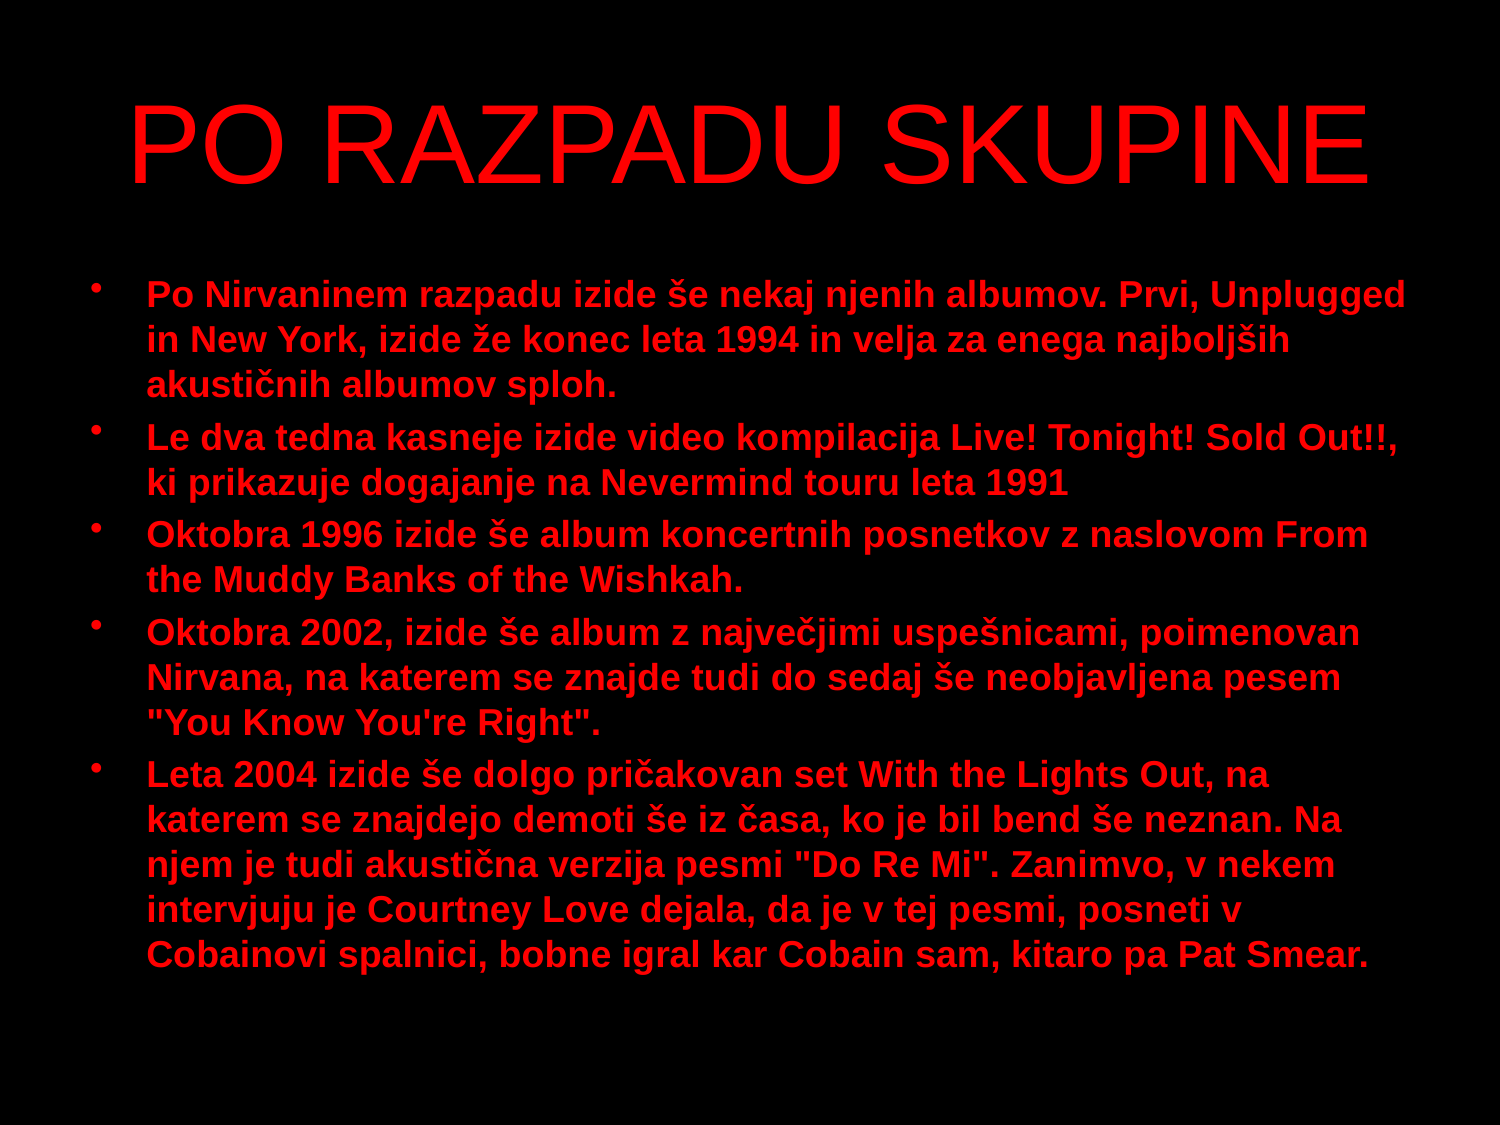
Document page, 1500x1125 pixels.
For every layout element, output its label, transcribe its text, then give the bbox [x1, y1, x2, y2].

list Po Nirvaninem razpadu izide še nekaj njenih albumov. Prvi, Unplugged in New York, izide že konec leta 1994 in velja za enega najboljših akustičnih albumov sploh. Le dva tedna kasneje izide video kompilacija Live! Tonight! Sold Out!!, ki prikazuje dogajanje na Nevermind touru leta 1991 Oktobra 1996 izide še album koncertnih posnetkov z naslovom From the Muddy Banks of the Wishkah. Oktobra 2002, izide še album z največjimi uspešnicami, poimenovan Nirvana, na katerem se znajde tudi do sedaj še neobjavljena pesem "You Know You're Right". Leta 2004 izide še dolgo pričakovan set With the Lights Out, na katerem se znajdejo demoti še iz časa, ko je bil bend še neznan. Na njem je tudi akustična verzija pesmi "Do Re Mi". Zanimvo, v nekem intervjuju je Courtney Love dejala, da je v tej pesmi, posneti v Cobainovi spalnici, bobne igral kar Cobain sam, kitaro pa Pat Smear. [75, 262, 1425, 1005]
title PO RAZPADU SKUPINE [75, 45, 1425, 233]
